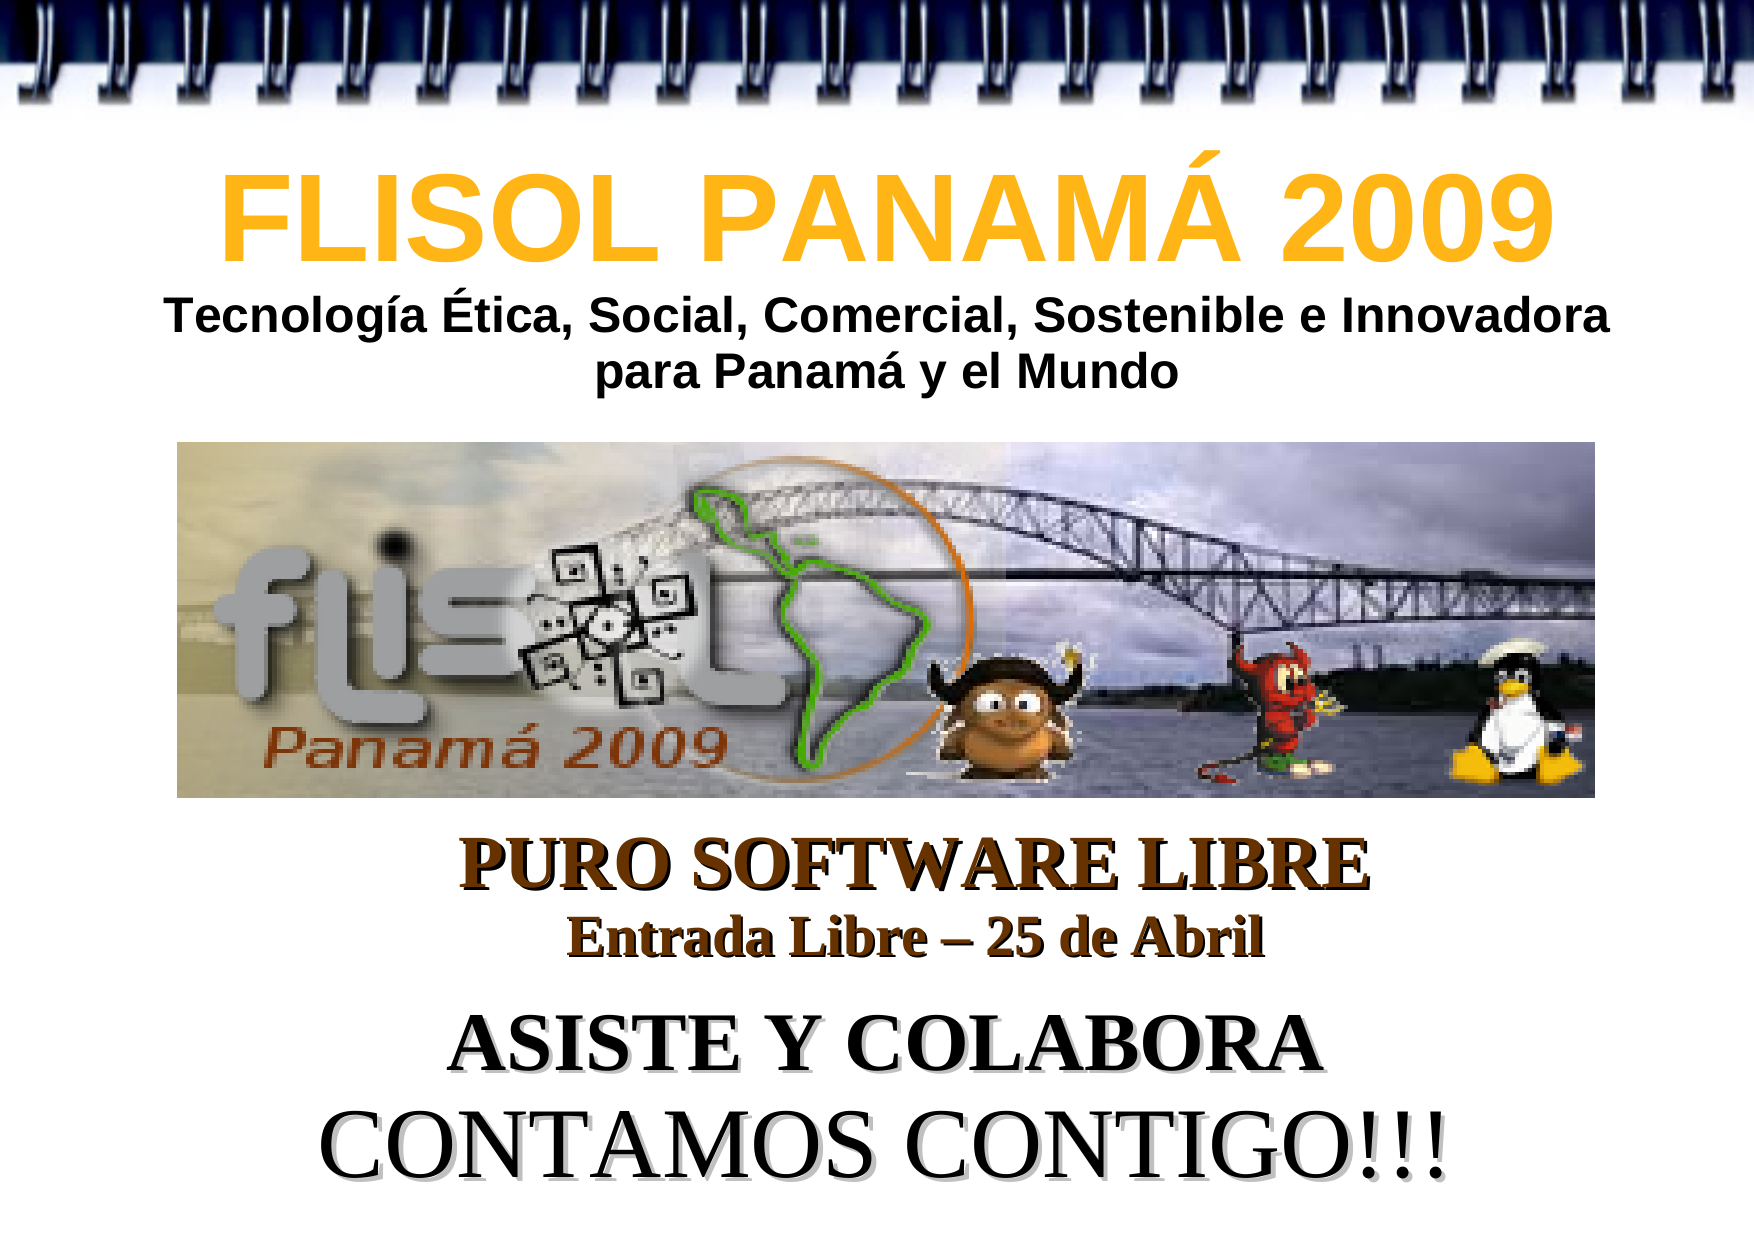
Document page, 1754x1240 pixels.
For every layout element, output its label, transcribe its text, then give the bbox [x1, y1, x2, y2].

title FLISOL PANAMÁ 2009 Tecnología Ética, Social, Comercial, Sostenible e Innovadora para Panamá y el Mundo [147, 147, 1628, 399]
text_box ASISTE Y COLABORA CONTAMOS CONTIGO!!! [29, 995, 1743, 1211]
picture [0, 0, 1754, 121]
picture [177, 442, 1595, 798]
text_box PURO SOFTWARE LIBRE Entrada Libre – 25 de Abril [295, 820, 1536, 980]
